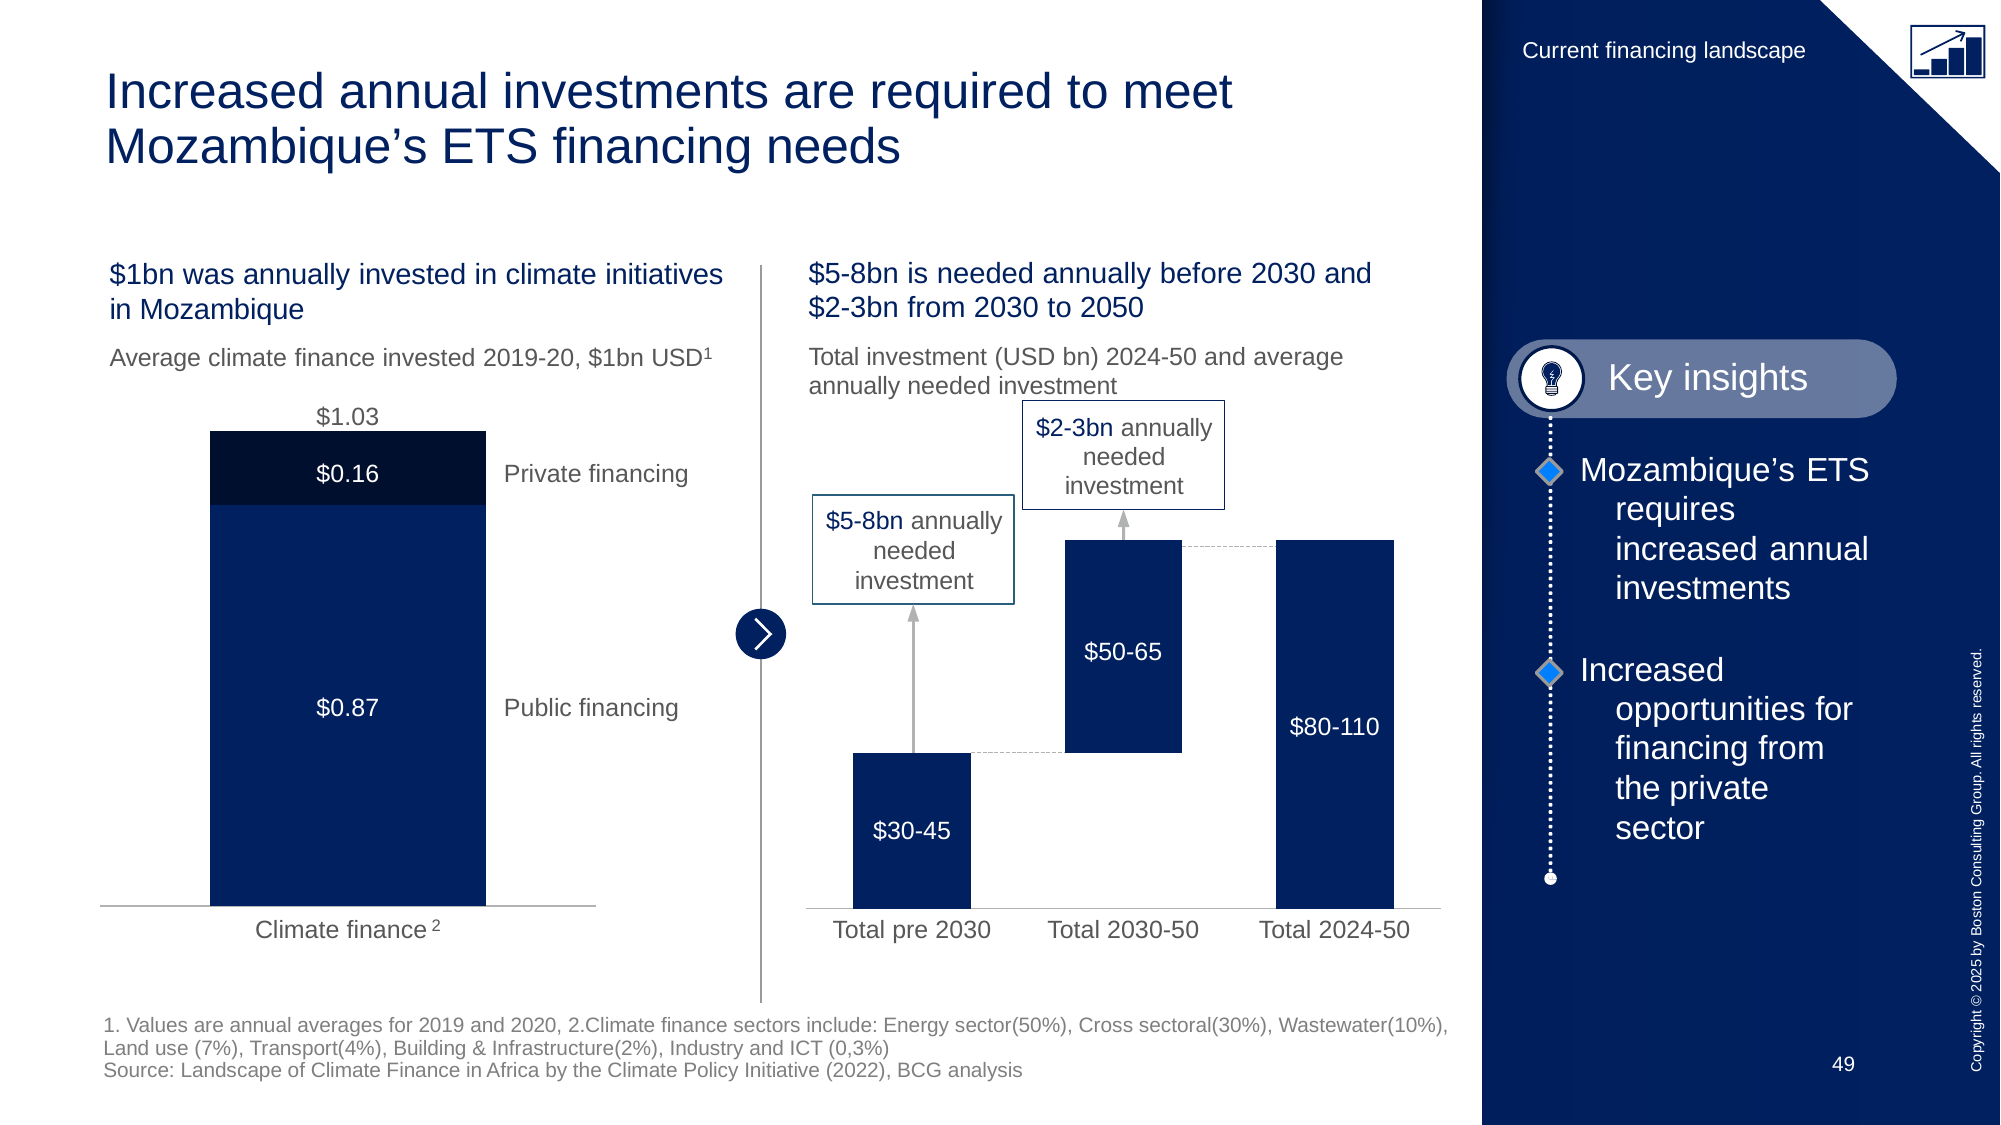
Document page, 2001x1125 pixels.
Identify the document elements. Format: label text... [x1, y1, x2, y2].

chart [89, 421, 606, 917]
text_box $30-45 [870, 811, 955, 844]
text_box [1820, 0, 2000, 173]
text_box Total pre 2030 [832, 911, 992, 944]
text_box $1.03 [313, 398, 383, 431]
chart [792, 532, 1455, 917]
text_box Current financing landscape [1520, 34, 1813, 64]
text_box Mozambique’s ETS requires increased annual investments [1540, 447, 1871, 571]
text_box [1544, 868, 1557, 885]
text_box $80-110 [1287, 708, 1383, 741]
text_box 1. Values are annual averages for 2019 and 2020, 2.Climate finance sectors include: Energy sector(50%), Cross sectoral(30%), Wastewater(10%), Land use (7%), Transport(4%), Building & Infrastructure(2%), Industry and ICT (0,3%) Source: Landscape of Climate Finance in Africa by the Climate Policy Initiative (2022), BCG analysis [103, 1015, 1585, 1082]
text_box Climate finance 2 [255, 911, 441, 944]
text_box $50-65 [1081, 633, 1166, 666]
text_box [1536, 458, 1563, 486]
title Increased annual investments are required to meet Mozambique’s ETS financing needs [103, 55, 1433, 174]
text_box $5-8bn annually needed investment [822, 502, 1004, 532]
text_box Key insights [1606, 350, 1809, 401]
text_box Increased opportunities for financing from the private sector [1540, 647, 1858, 811]
text_box Total 2030-50 [1047, 911, 1200, 944]
text_box $1bn was annually invested in climate initiatives in Mozambique Average climate finance invested 2019-20, $1bn USD1 [103, 253, 736, 375]
text_box Total 2024-50 [1259, 911, 1411, 944]
text_box $5-8bn is needed annually before 2030 and $2-3bn from 2030 to 2050 Total investment (USD bn) 2024-50 and average annually needed investment [806, 253, 1441, 401]
text_box $0.16 [313, 455, 383, 488]
text_box Public financing [504, 689, 678, 722]
text_box Private financing [504, 455, 688, 488]
text_box [1536, 656, 1563, 690]
text_box [735, 608, 787, 660]
text_box [1506, 339, 1897, 420]
text_box $0.87 [313, 689, 383, 722]
text_box $2-3bn annually needed investment [1033, 408, 1215, 502]
text_box [1023, 400, 1224, 509]
